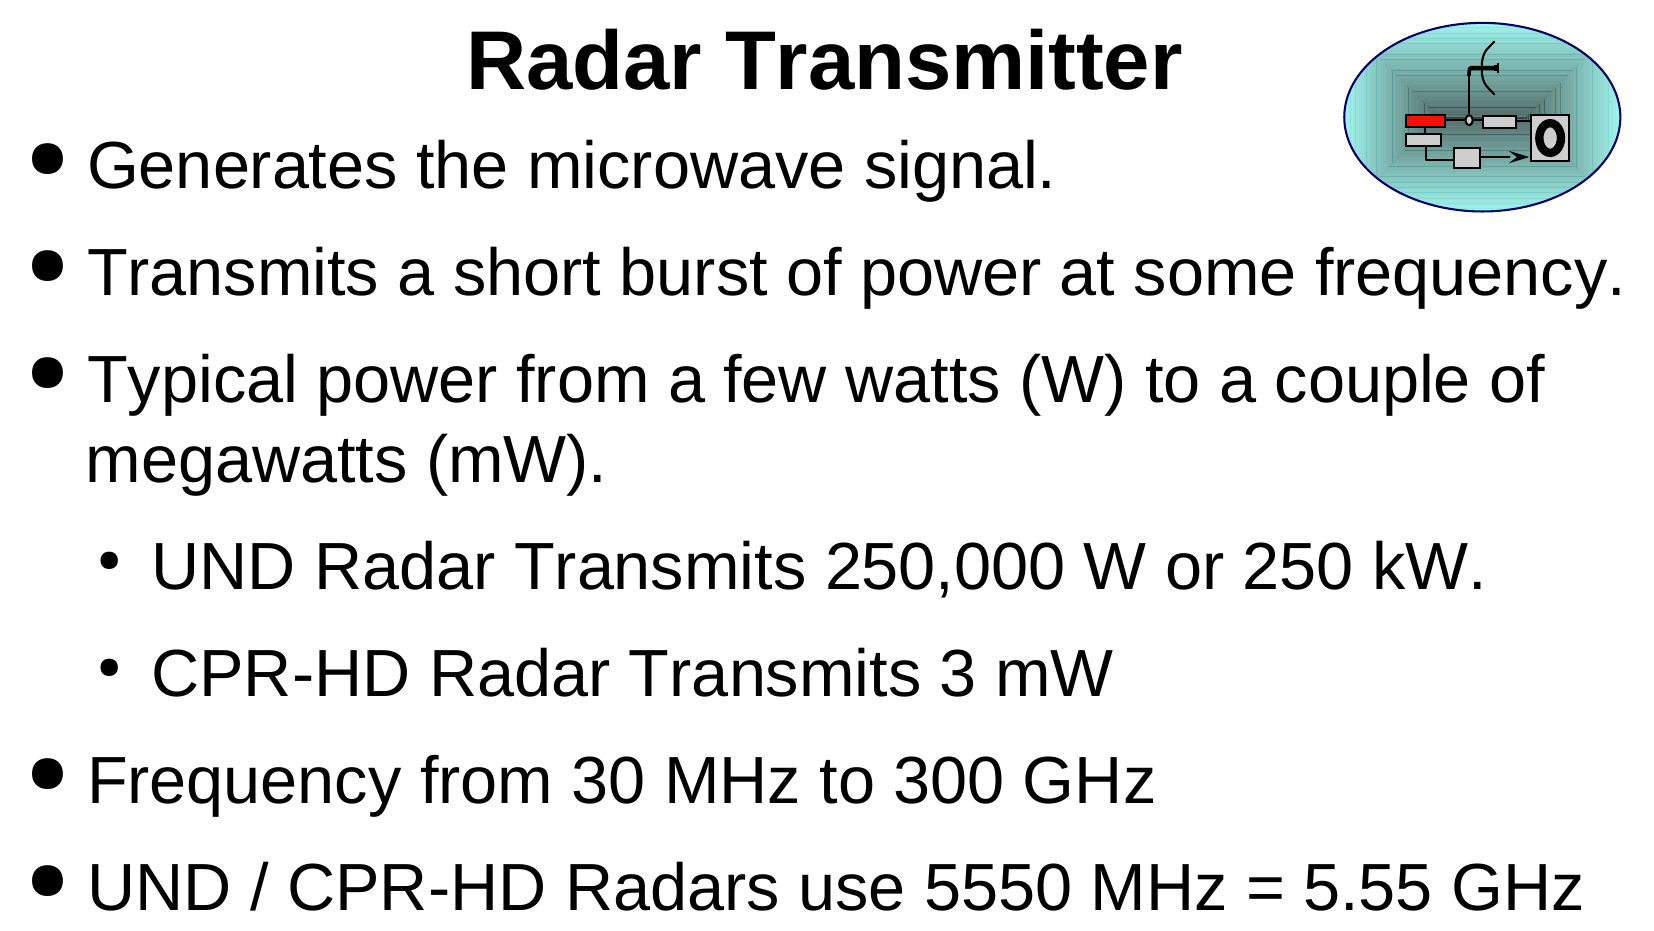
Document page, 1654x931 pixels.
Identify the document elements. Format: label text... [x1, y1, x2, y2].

title Radar Transmitter [0, 5, 1654, 107]
text_box [1344, 22, 1621, 212]
text_box Generates the microwave signal. Transmits a short burst of power at some frequency. Typical power from a few watts (W) to a couple of megawatts (mW). UND Radar Transmits 250,000 W or 250 kW. CPR-HD Radar Transmits 3 mW Frequency from 30 MHz to 300 GHz UND / CPR-HD Radars use 5550 MHz = 5.55 GHz [11, 114, 1648, 931]
